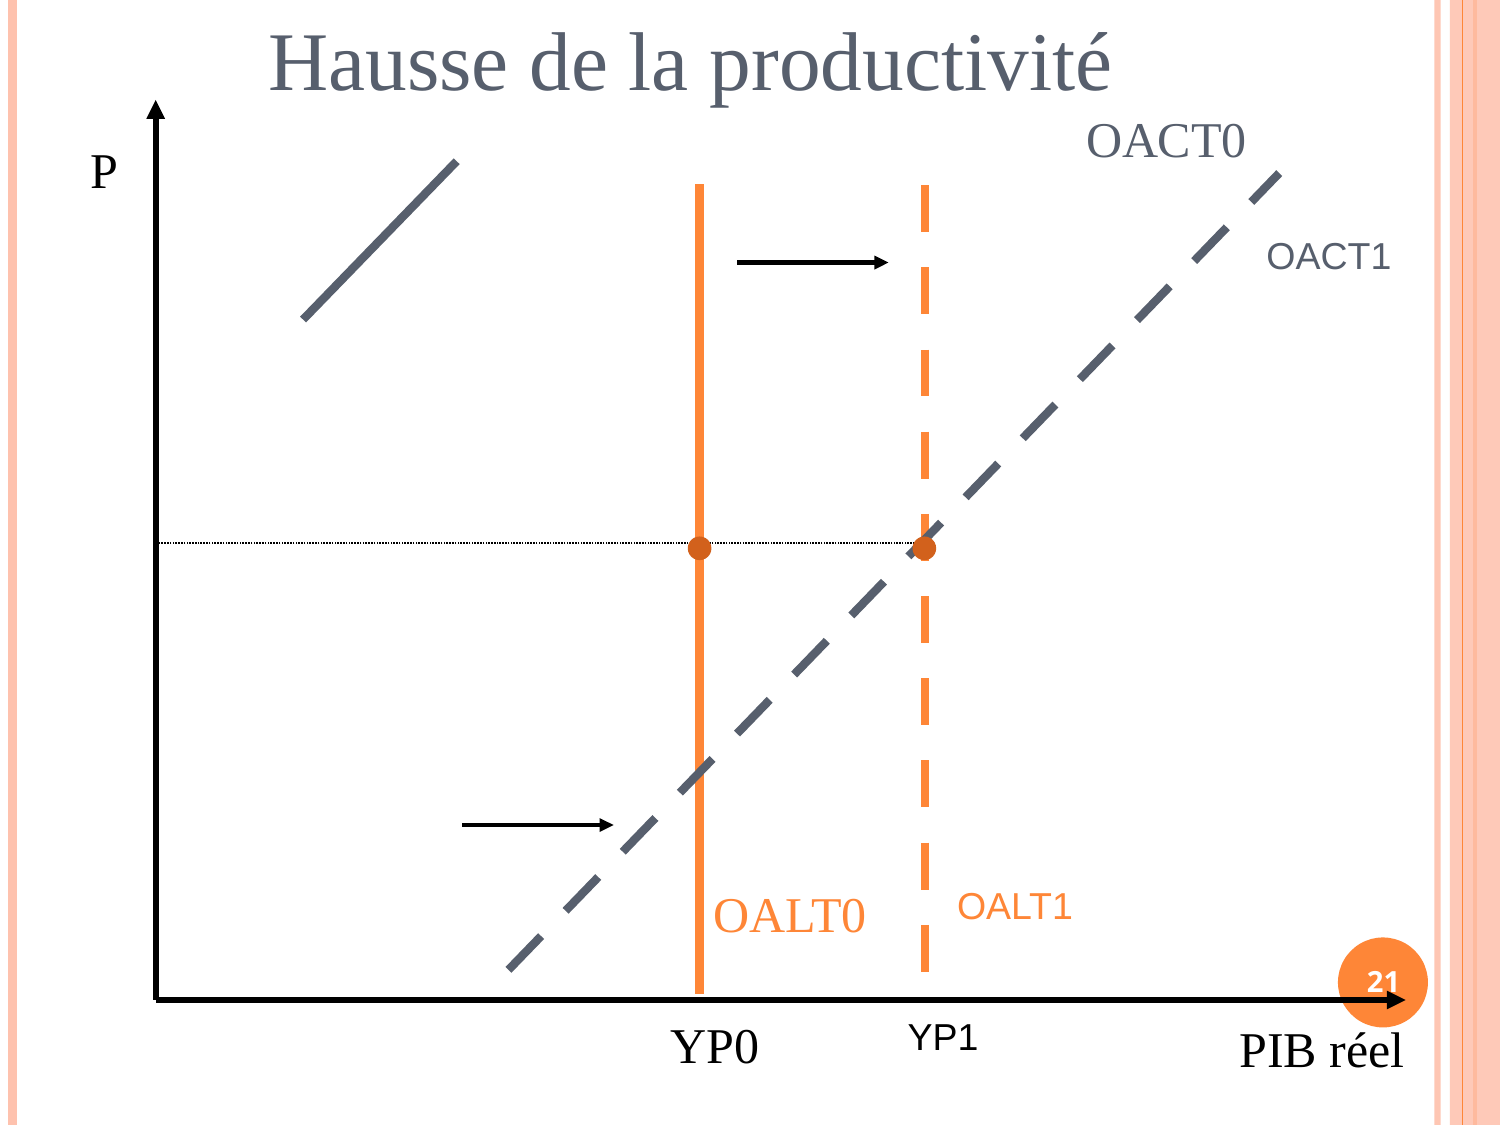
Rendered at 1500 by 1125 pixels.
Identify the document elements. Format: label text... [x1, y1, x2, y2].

text_box Hausse de la productivité [253, 0, 1279, 115]
text_box YP1 [892, 1005, 994, 1066]
text_box PIB réel [1224, 1009, 1500, 1085]
text_box P [75, 130, 134, 206]
text_box OACT0 [1071, 99, 1262, 175]
text_box [912, 536, 937, 561]
text_box OACT1 [1251, 224, 1407, 285]
text_box YP0 [656, 1006, 775, 1082]
text_box OALT1 [942, 874, 1088, 935]
slide_number <numéro> [1333, 940, 1434, 1009]
text_box OALT0 [698, 874, 882, 950]
text_box [687, 536, 712, 561]
slide_number <numéro> [1333, 1003, 1386, 1009]
